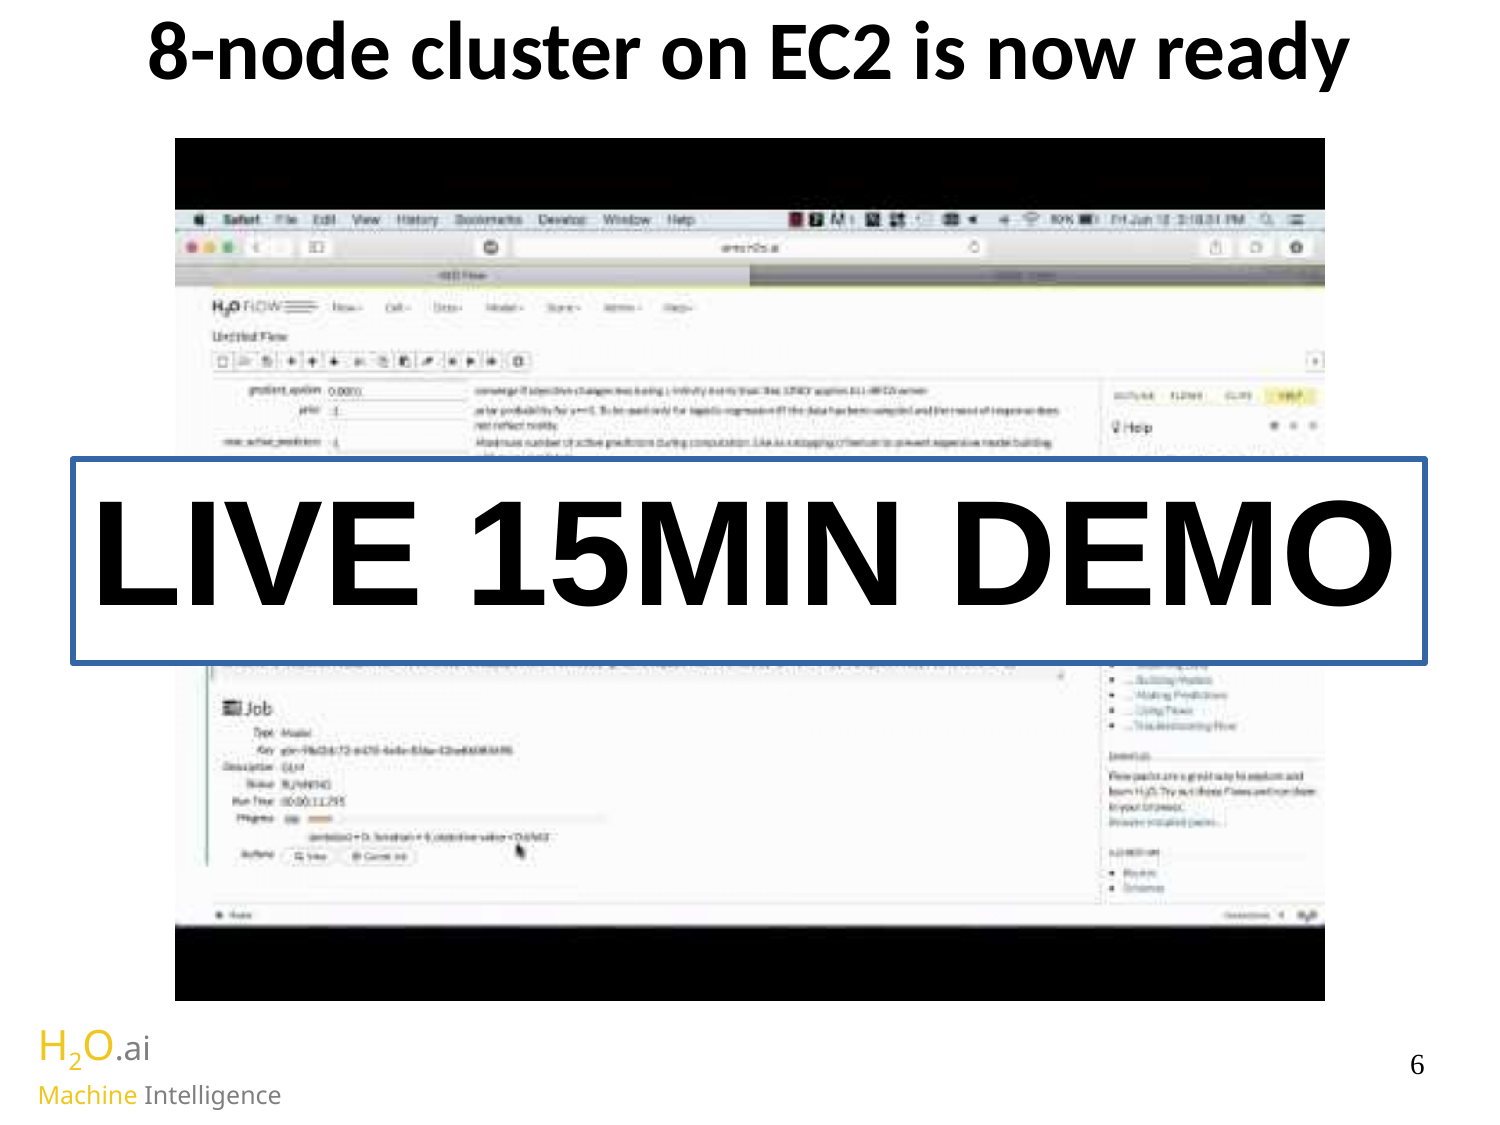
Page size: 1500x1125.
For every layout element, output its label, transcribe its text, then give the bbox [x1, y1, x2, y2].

title 8-node cluster on EC2 is now ready [75, 21, 1425, 96]
picture [175, 138, 1325, 456]
text_box LIVE 15MIN DEMO [72, 459, 1425, 664]
picture [175, 666, 1325, 1001]
